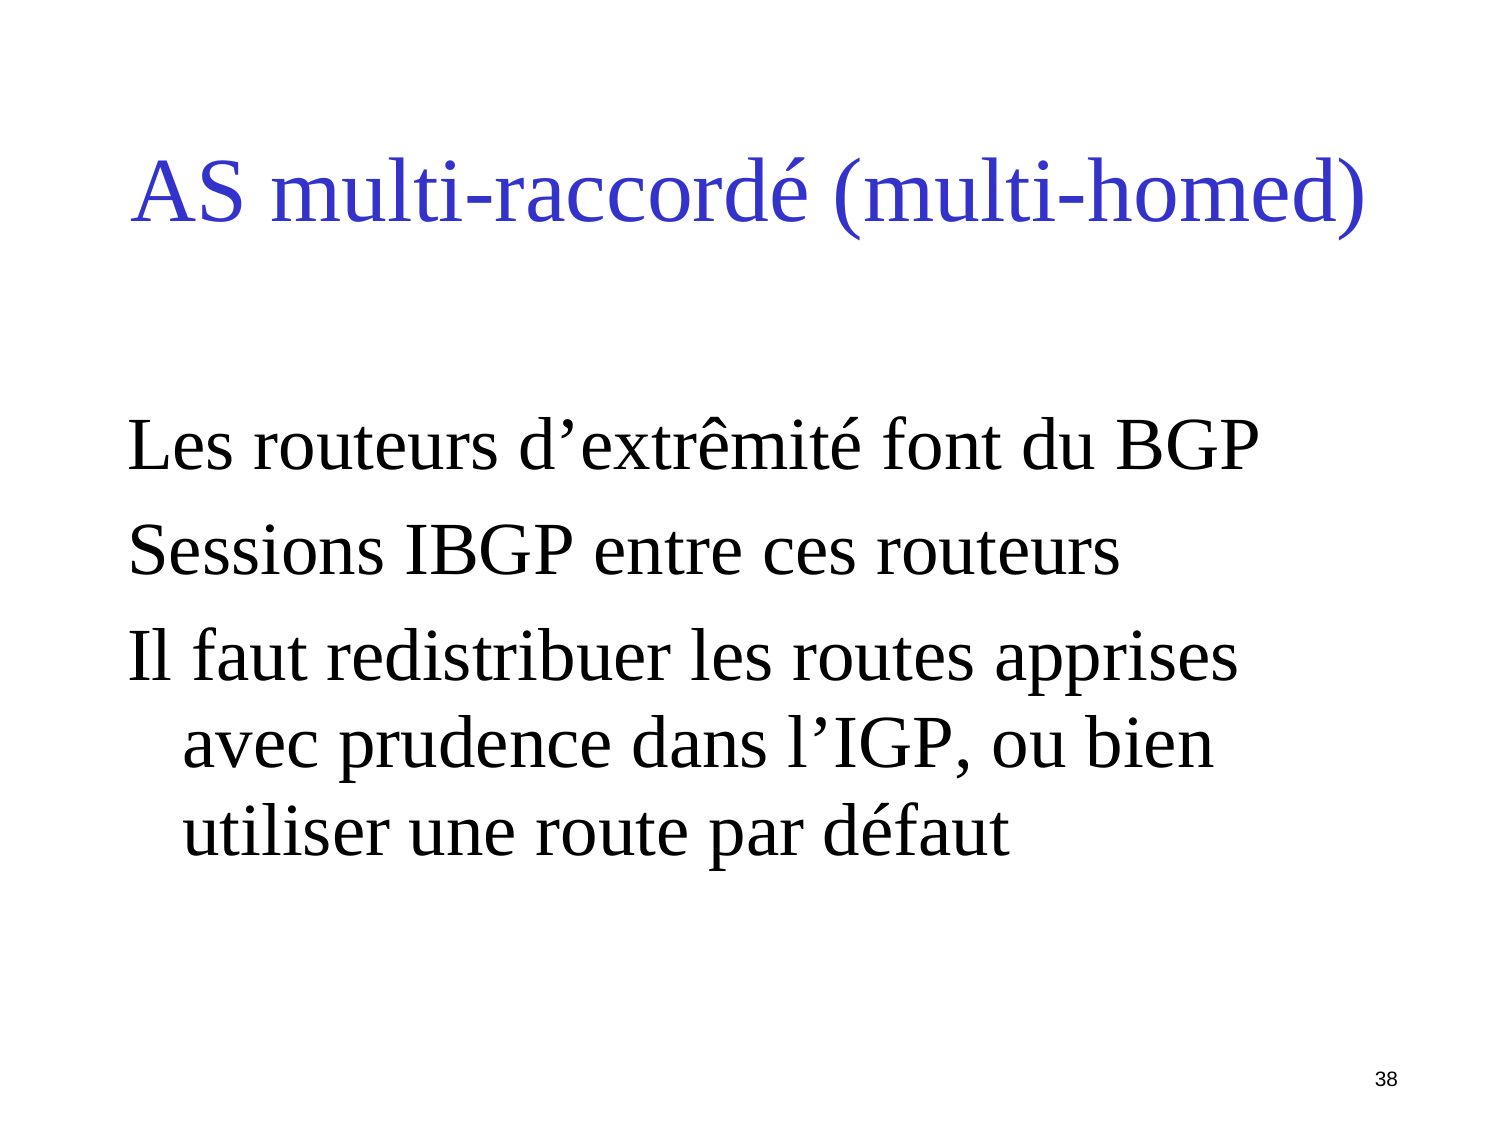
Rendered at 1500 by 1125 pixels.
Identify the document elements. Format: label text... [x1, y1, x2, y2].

text_box Les routeurs d’extrêmité font du BGP Sessions IBGP entre ces routeurs Il faut redistribuer les routes apprises avec prudence dans l’IGP, ou bien utiliser une route par défaut [112, 275, 1388, 1000]
text_box AS multi-raccordé (multi-homed)‏ [112, 100, 1388, 275]
